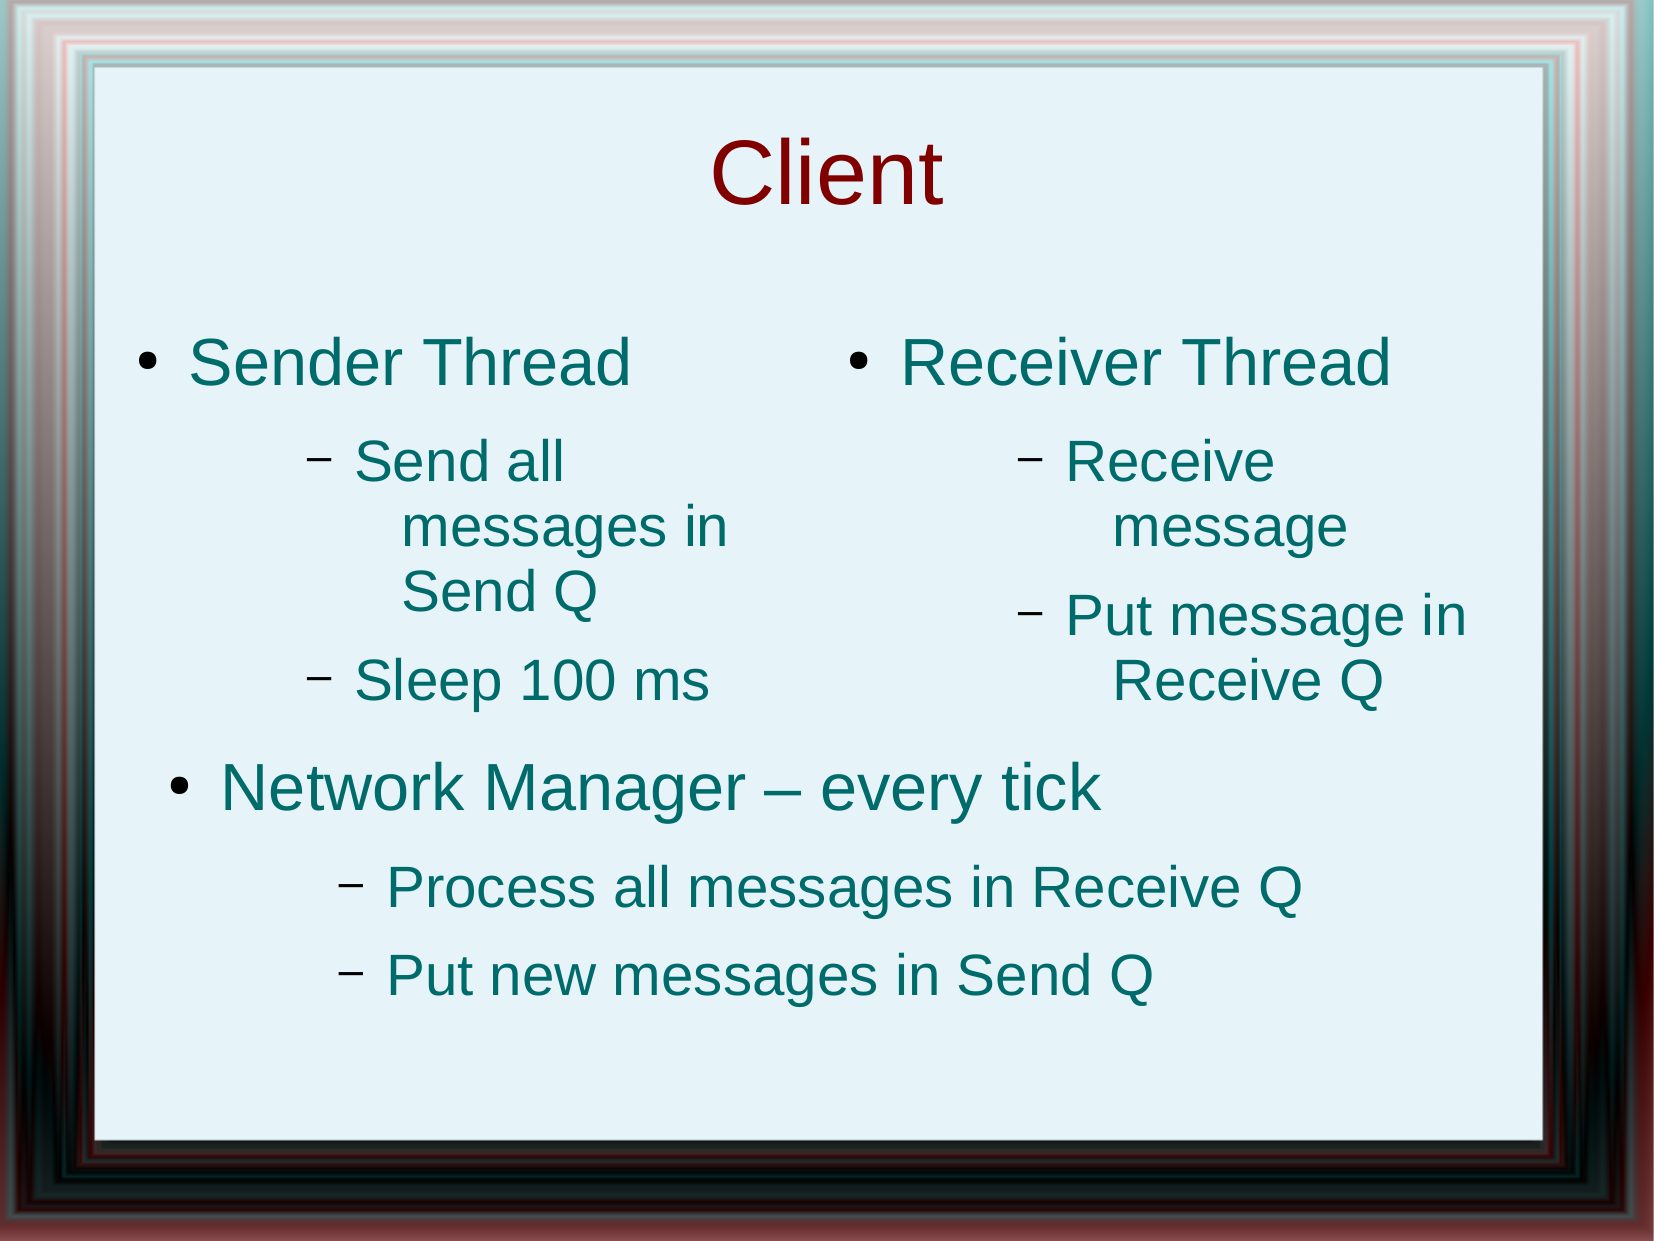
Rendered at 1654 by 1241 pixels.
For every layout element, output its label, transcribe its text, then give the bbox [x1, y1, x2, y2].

title Client [118, 88, 1536, 257]
list Receiver Thread Receive message Put message in Receive Q [829, 324, 1507, 713]
list Network Manager – every tick Process all messages in Receive Q Put new messages in Send Q [150, 750, 1463, 1101]
list Sender Thread Send all messages in Send Q Sleep 100 ms [118, 324, 796, 713]
picture [0, 0, 1654, 1241]
